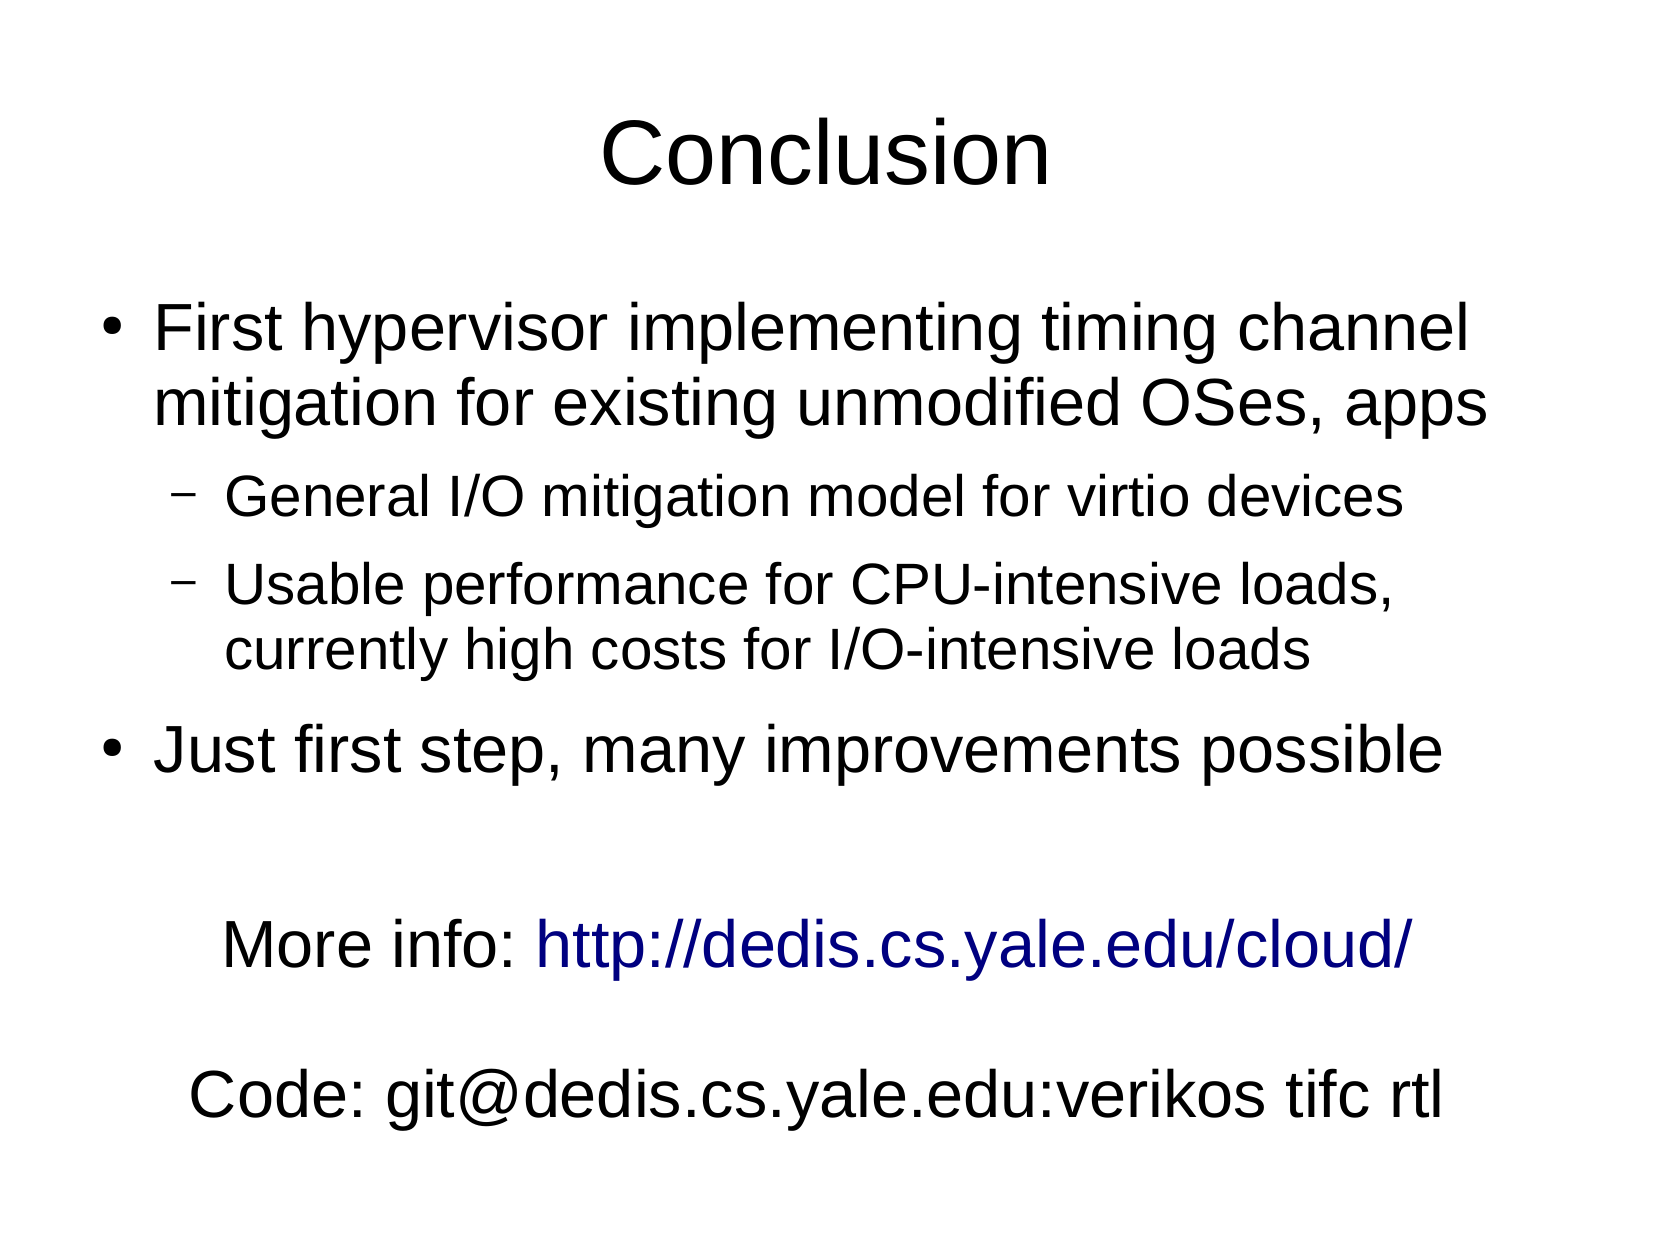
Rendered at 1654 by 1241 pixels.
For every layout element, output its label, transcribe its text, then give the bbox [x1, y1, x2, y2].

title Conclusion [82, 49, 1571, 257]
text_box More info: http://dedis.cs.yale.edu/cloud/ Code: git@dedis.cs.yale.edu:verikos tifc rtl [120, 900, 1516, 1186]
list First hypervisor implementing timing channel mitigation for existing unmodified OSes, apps General I/O mitigation model for virtio devices Usable performance for CPU-intensive loads, currently high costs for I/O-intensive loads Just first step, many improvements possible [82, 290, 1571, 1010]
